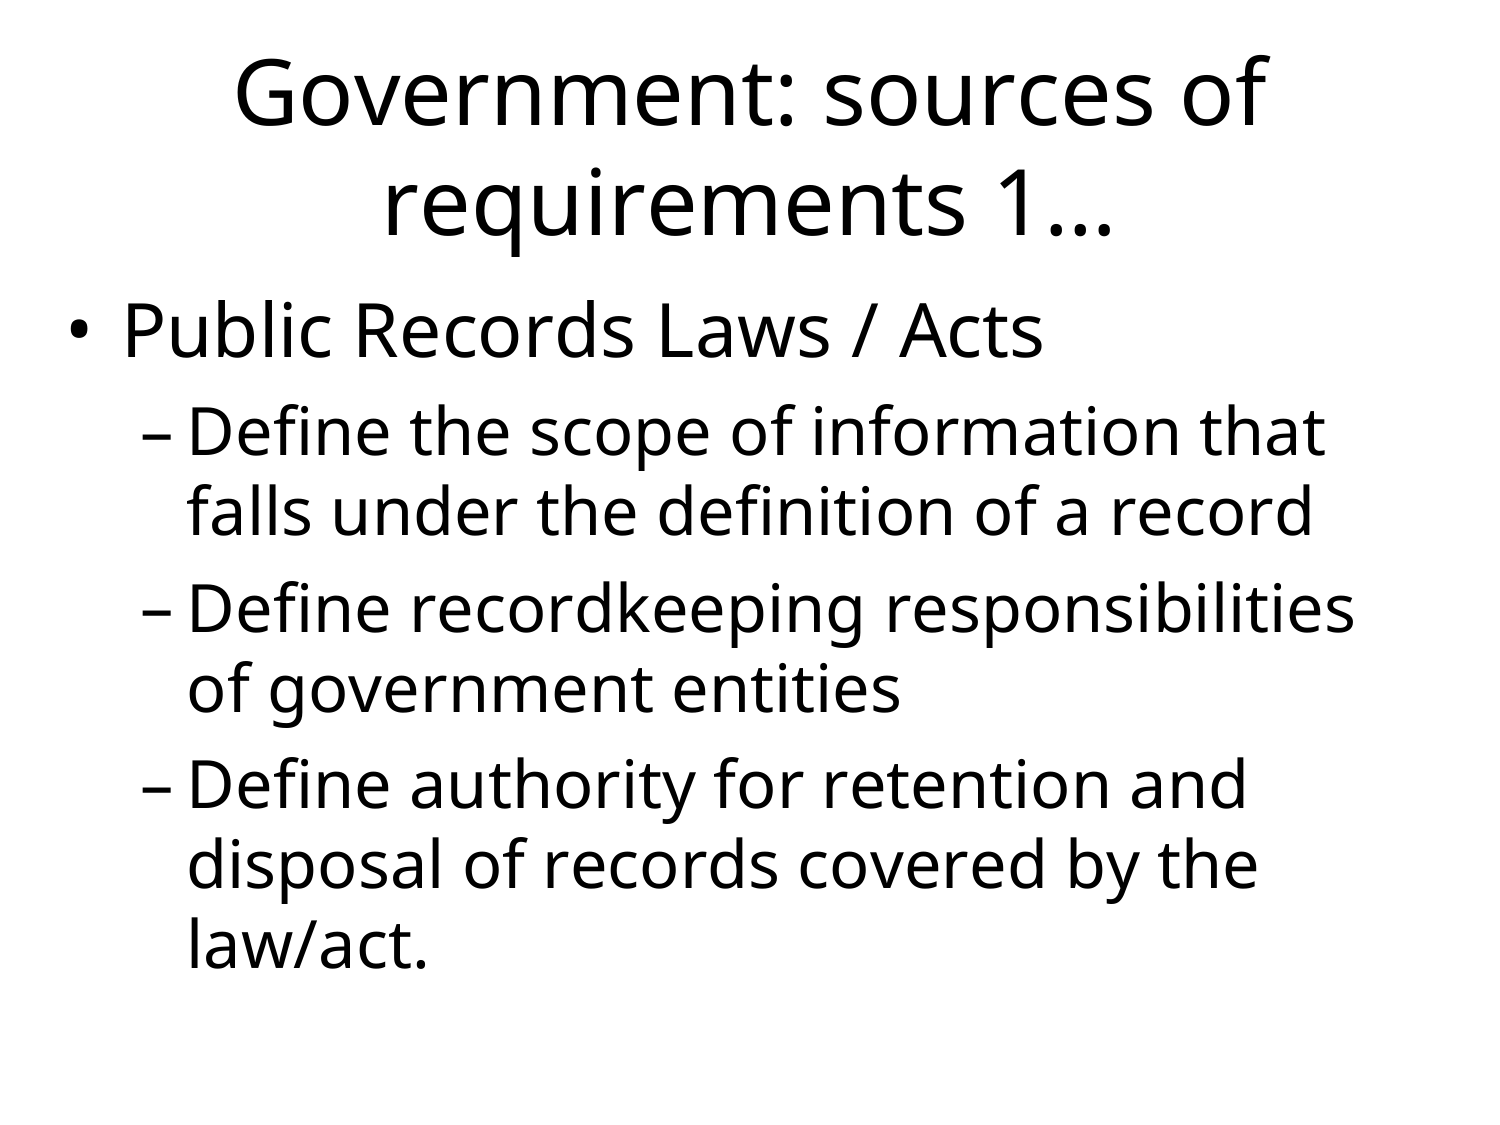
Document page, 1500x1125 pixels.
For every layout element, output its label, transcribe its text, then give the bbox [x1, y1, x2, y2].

list Public Records Laws / Acts Define the scope of information that falls under the definition of a record Define recordkeeping responsibilities of government entities Define authority for retention and disposal of records covered by the law/act. [50, 274, 1388, 1125]
title Government: sources of requirements 1… [0, 26, 1500, 262]
